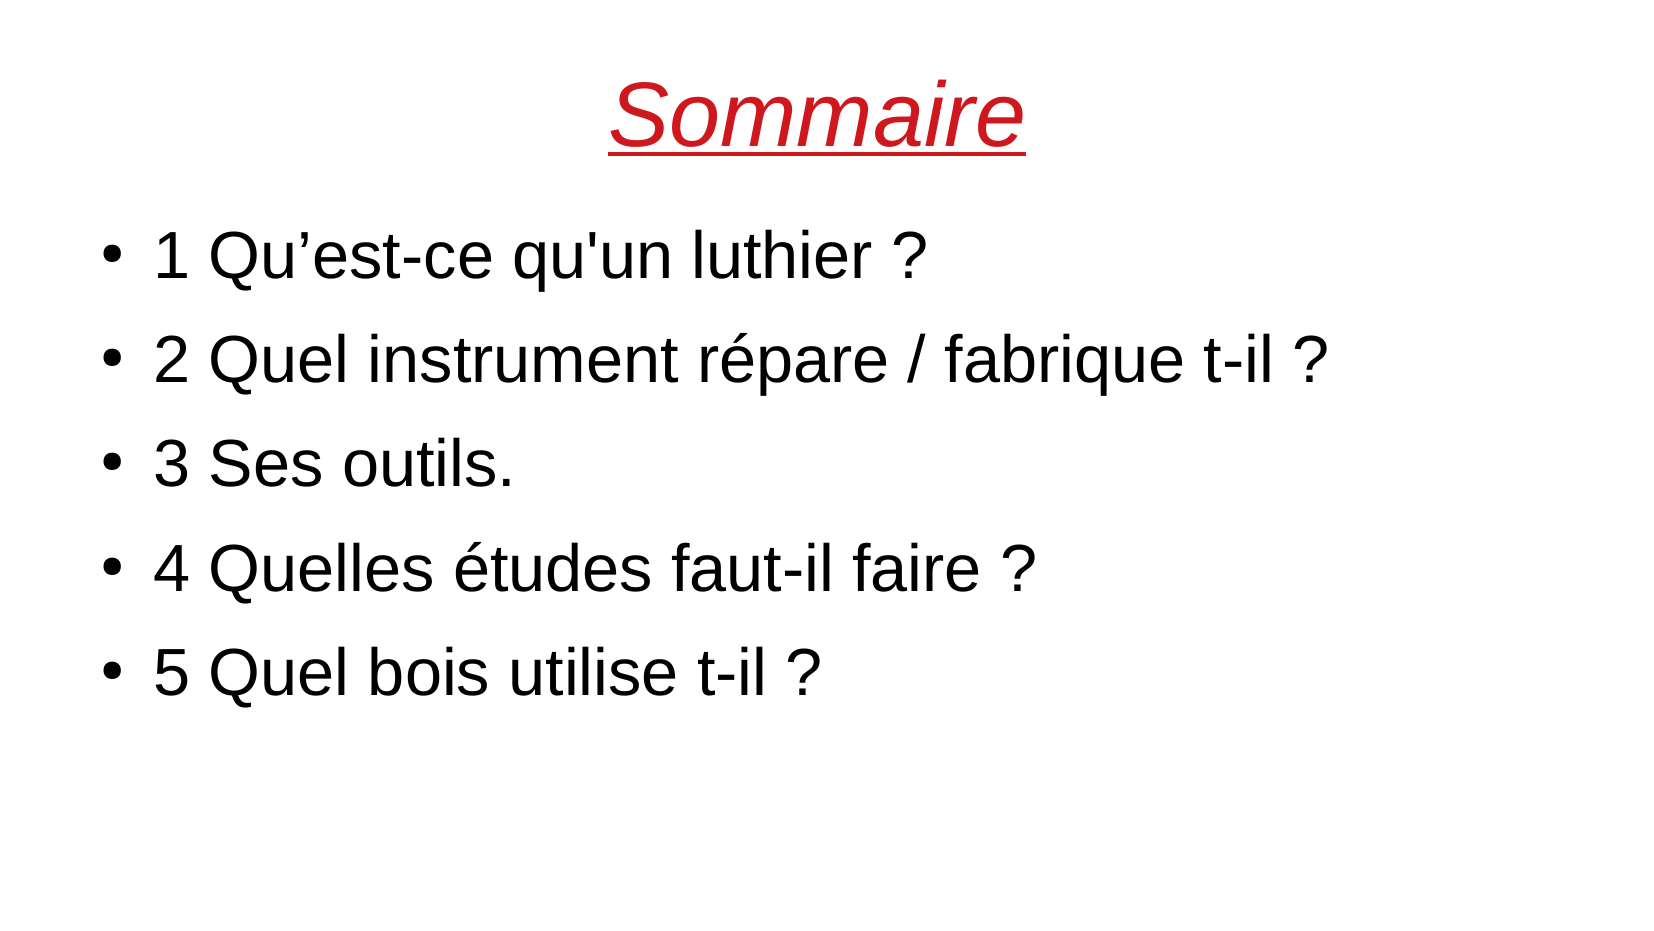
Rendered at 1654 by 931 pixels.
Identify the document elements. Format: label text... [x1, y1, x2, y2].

title Sommaire [73, 37, 1562, 193]
list 1 Qu’est-ce qu'un luthier ? 2 Quel instrument répare / fabrique t-il ? 3 Ses outils. 4 Quelles études faut-il faire ? 5 Quel bois utilise t-il ? [82, 217, 1571, 758]
